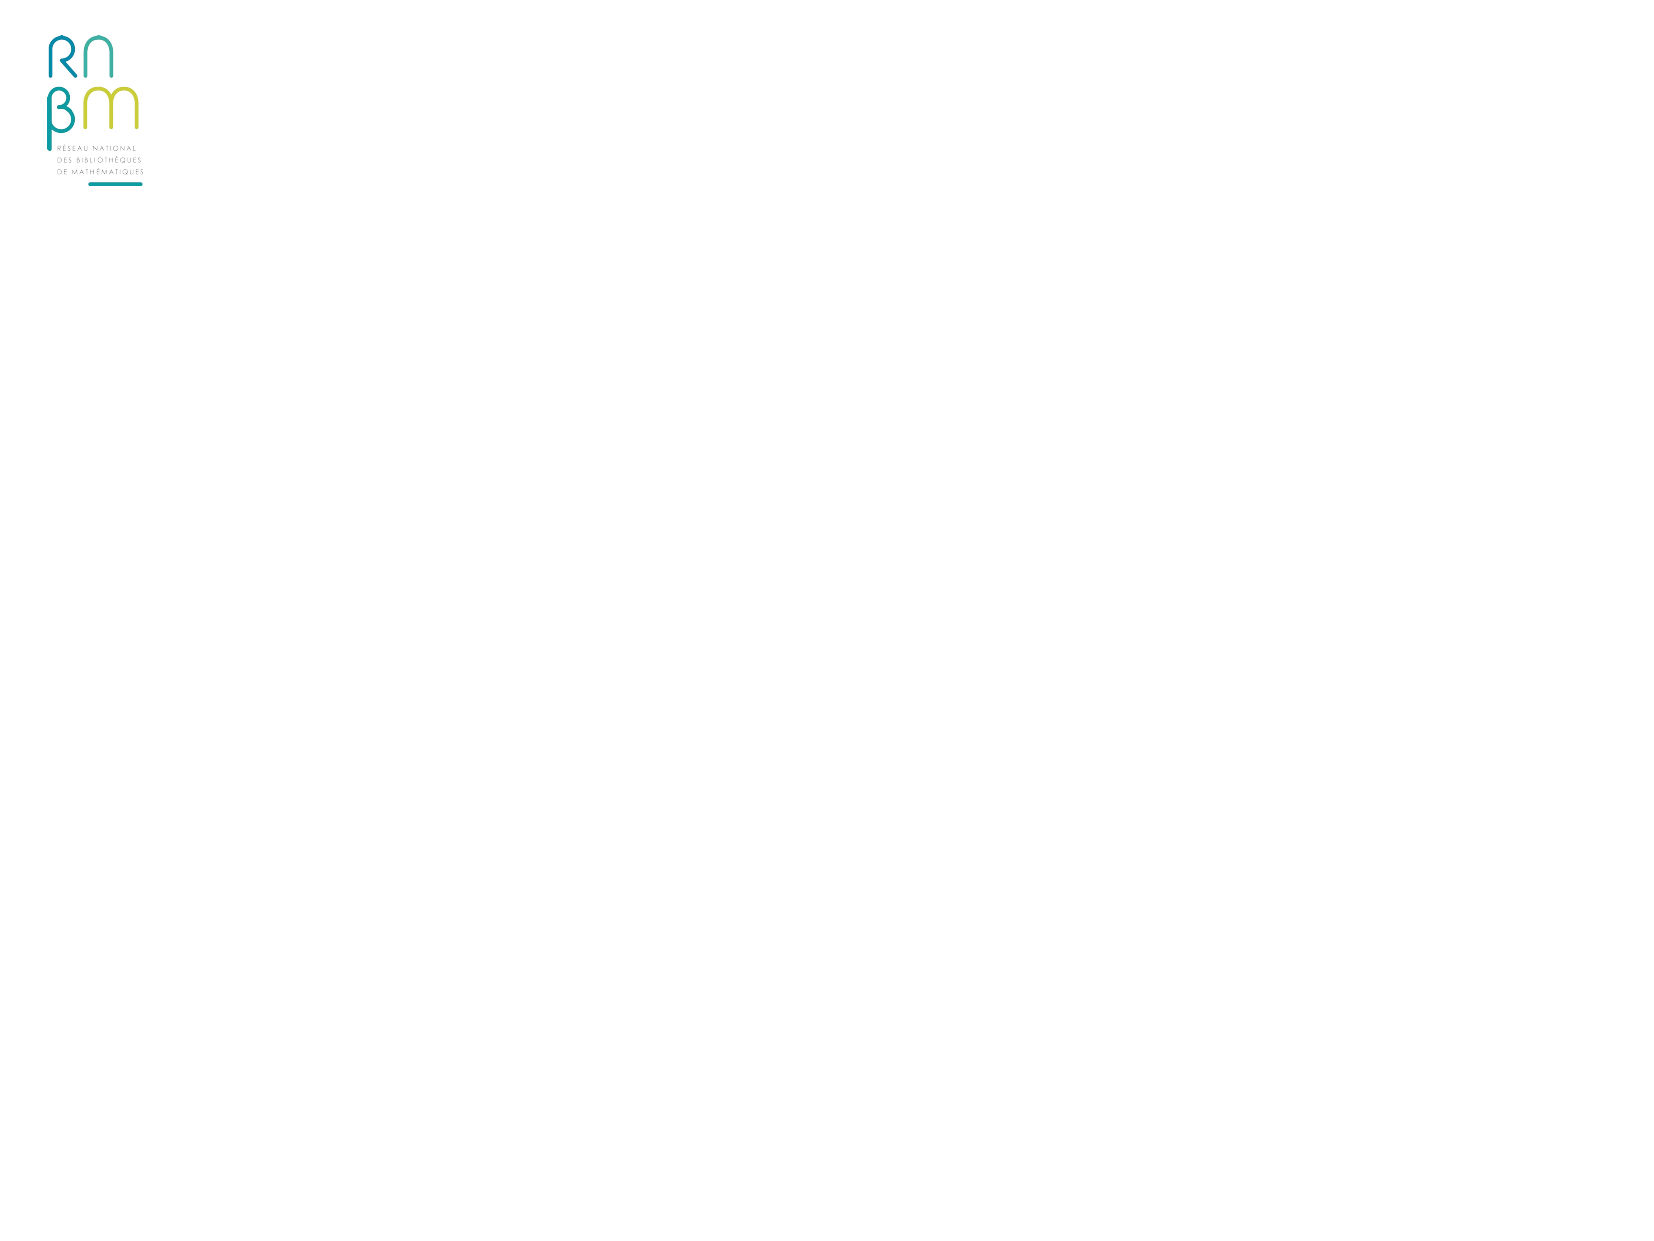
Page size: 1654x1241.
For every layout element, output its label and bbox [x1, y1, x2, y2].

picture [47, 35, 143, 187]
